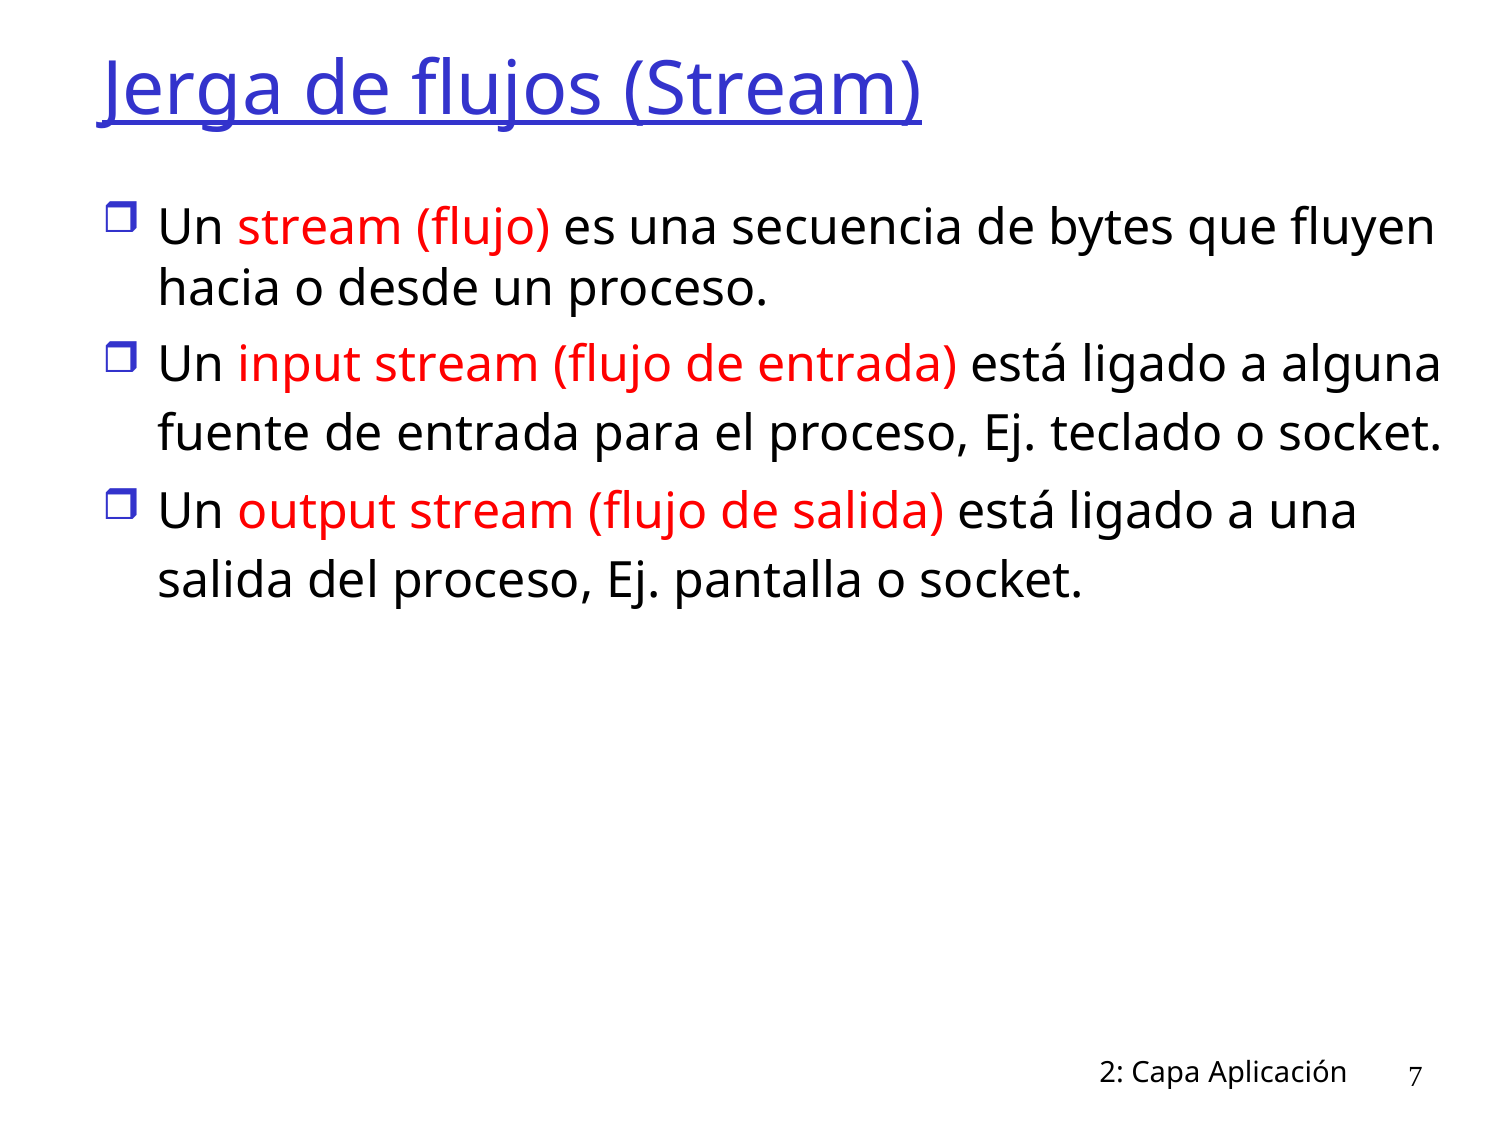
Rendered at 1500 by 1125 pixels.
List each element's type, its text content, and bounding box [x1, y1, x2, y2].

list Un stream (flujo) es una secuencia de bytes que fluyen hacia o desde un proceso. Un input stream (flujo de entrada) está ligado a alguna fuente de entrada para el proceso, Ej. teclado o socket. Un output stream (flujo de salida) está ligado a una salida del proceso, Ej. pantalla o socket. [87, 187, 1463, 1066]
title Jerga de flujos (Stream)‏ [87, 15, 1463, 158]
